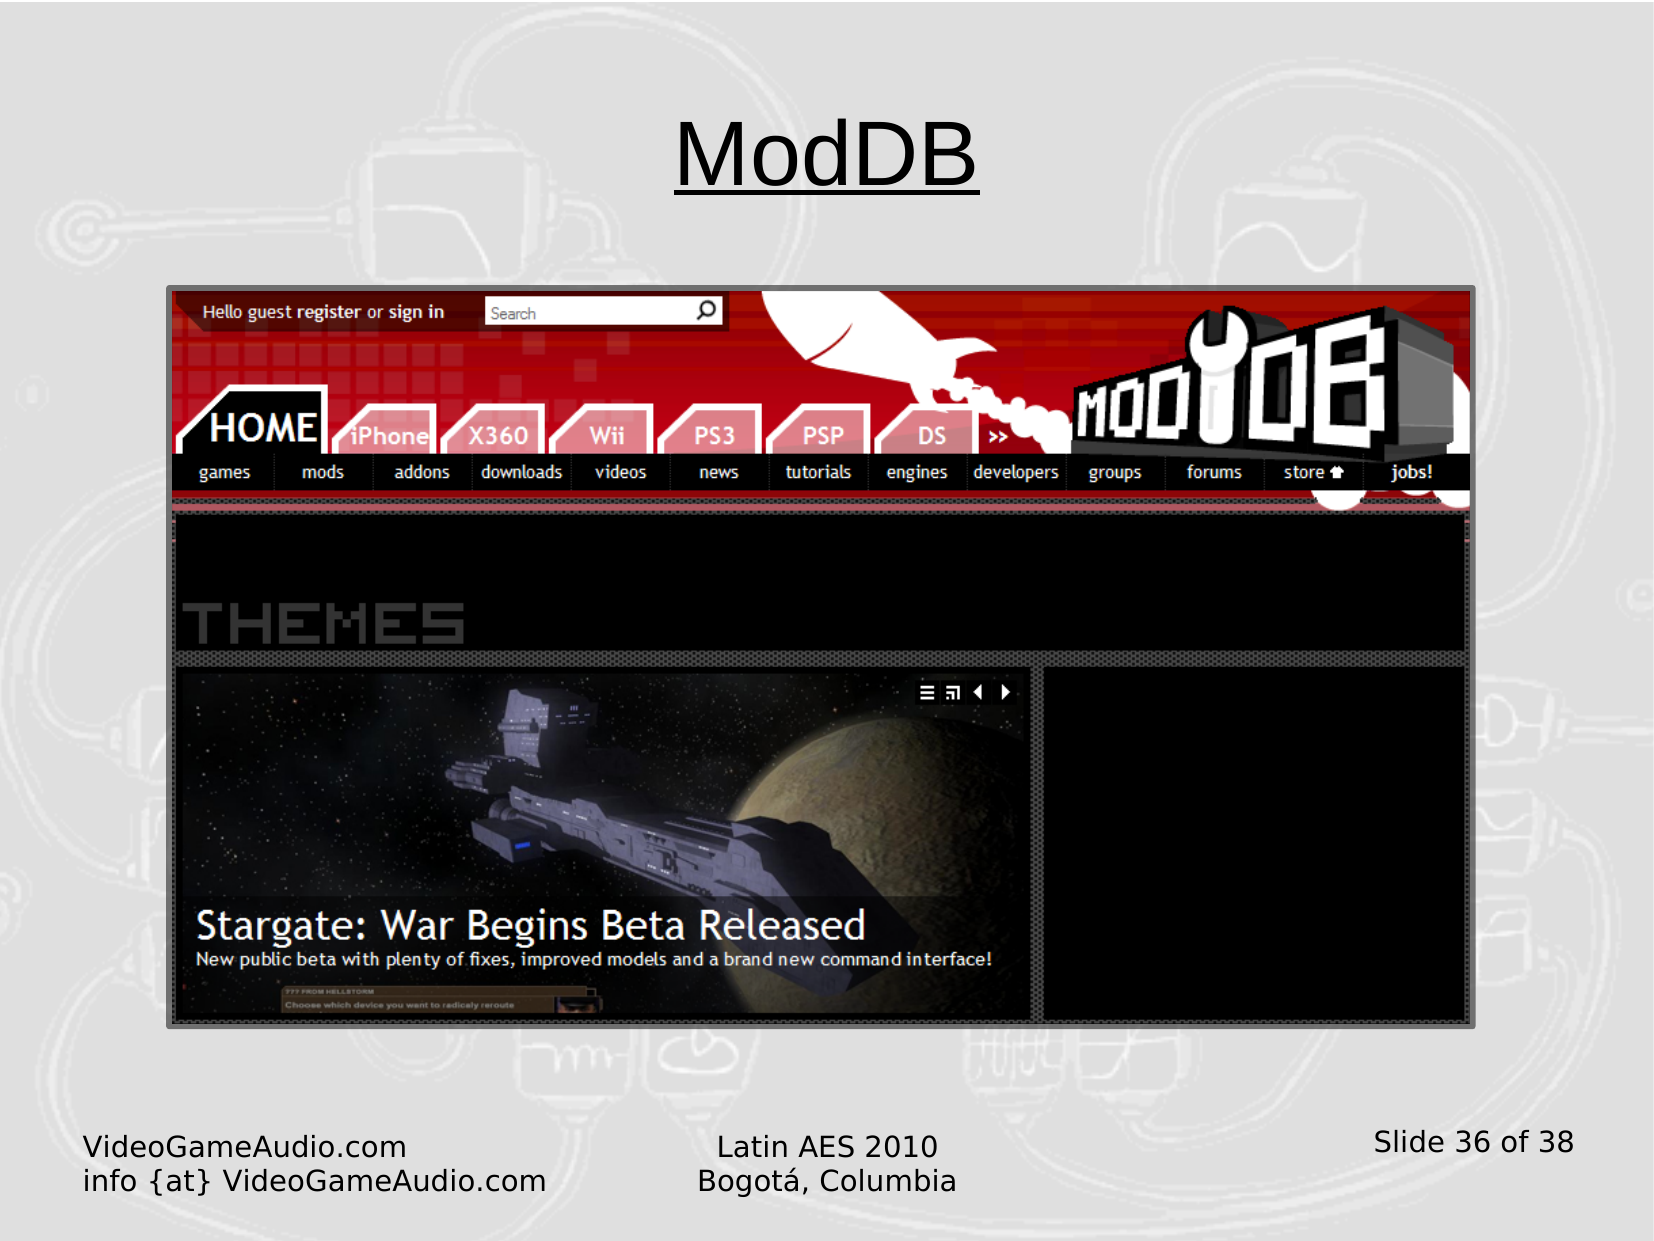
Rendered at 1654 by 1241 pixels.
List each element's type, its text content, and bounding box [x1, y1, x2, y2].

title ModDB [82, 49, 1572, 257]
picture [0, 2, 1654, 1241]
